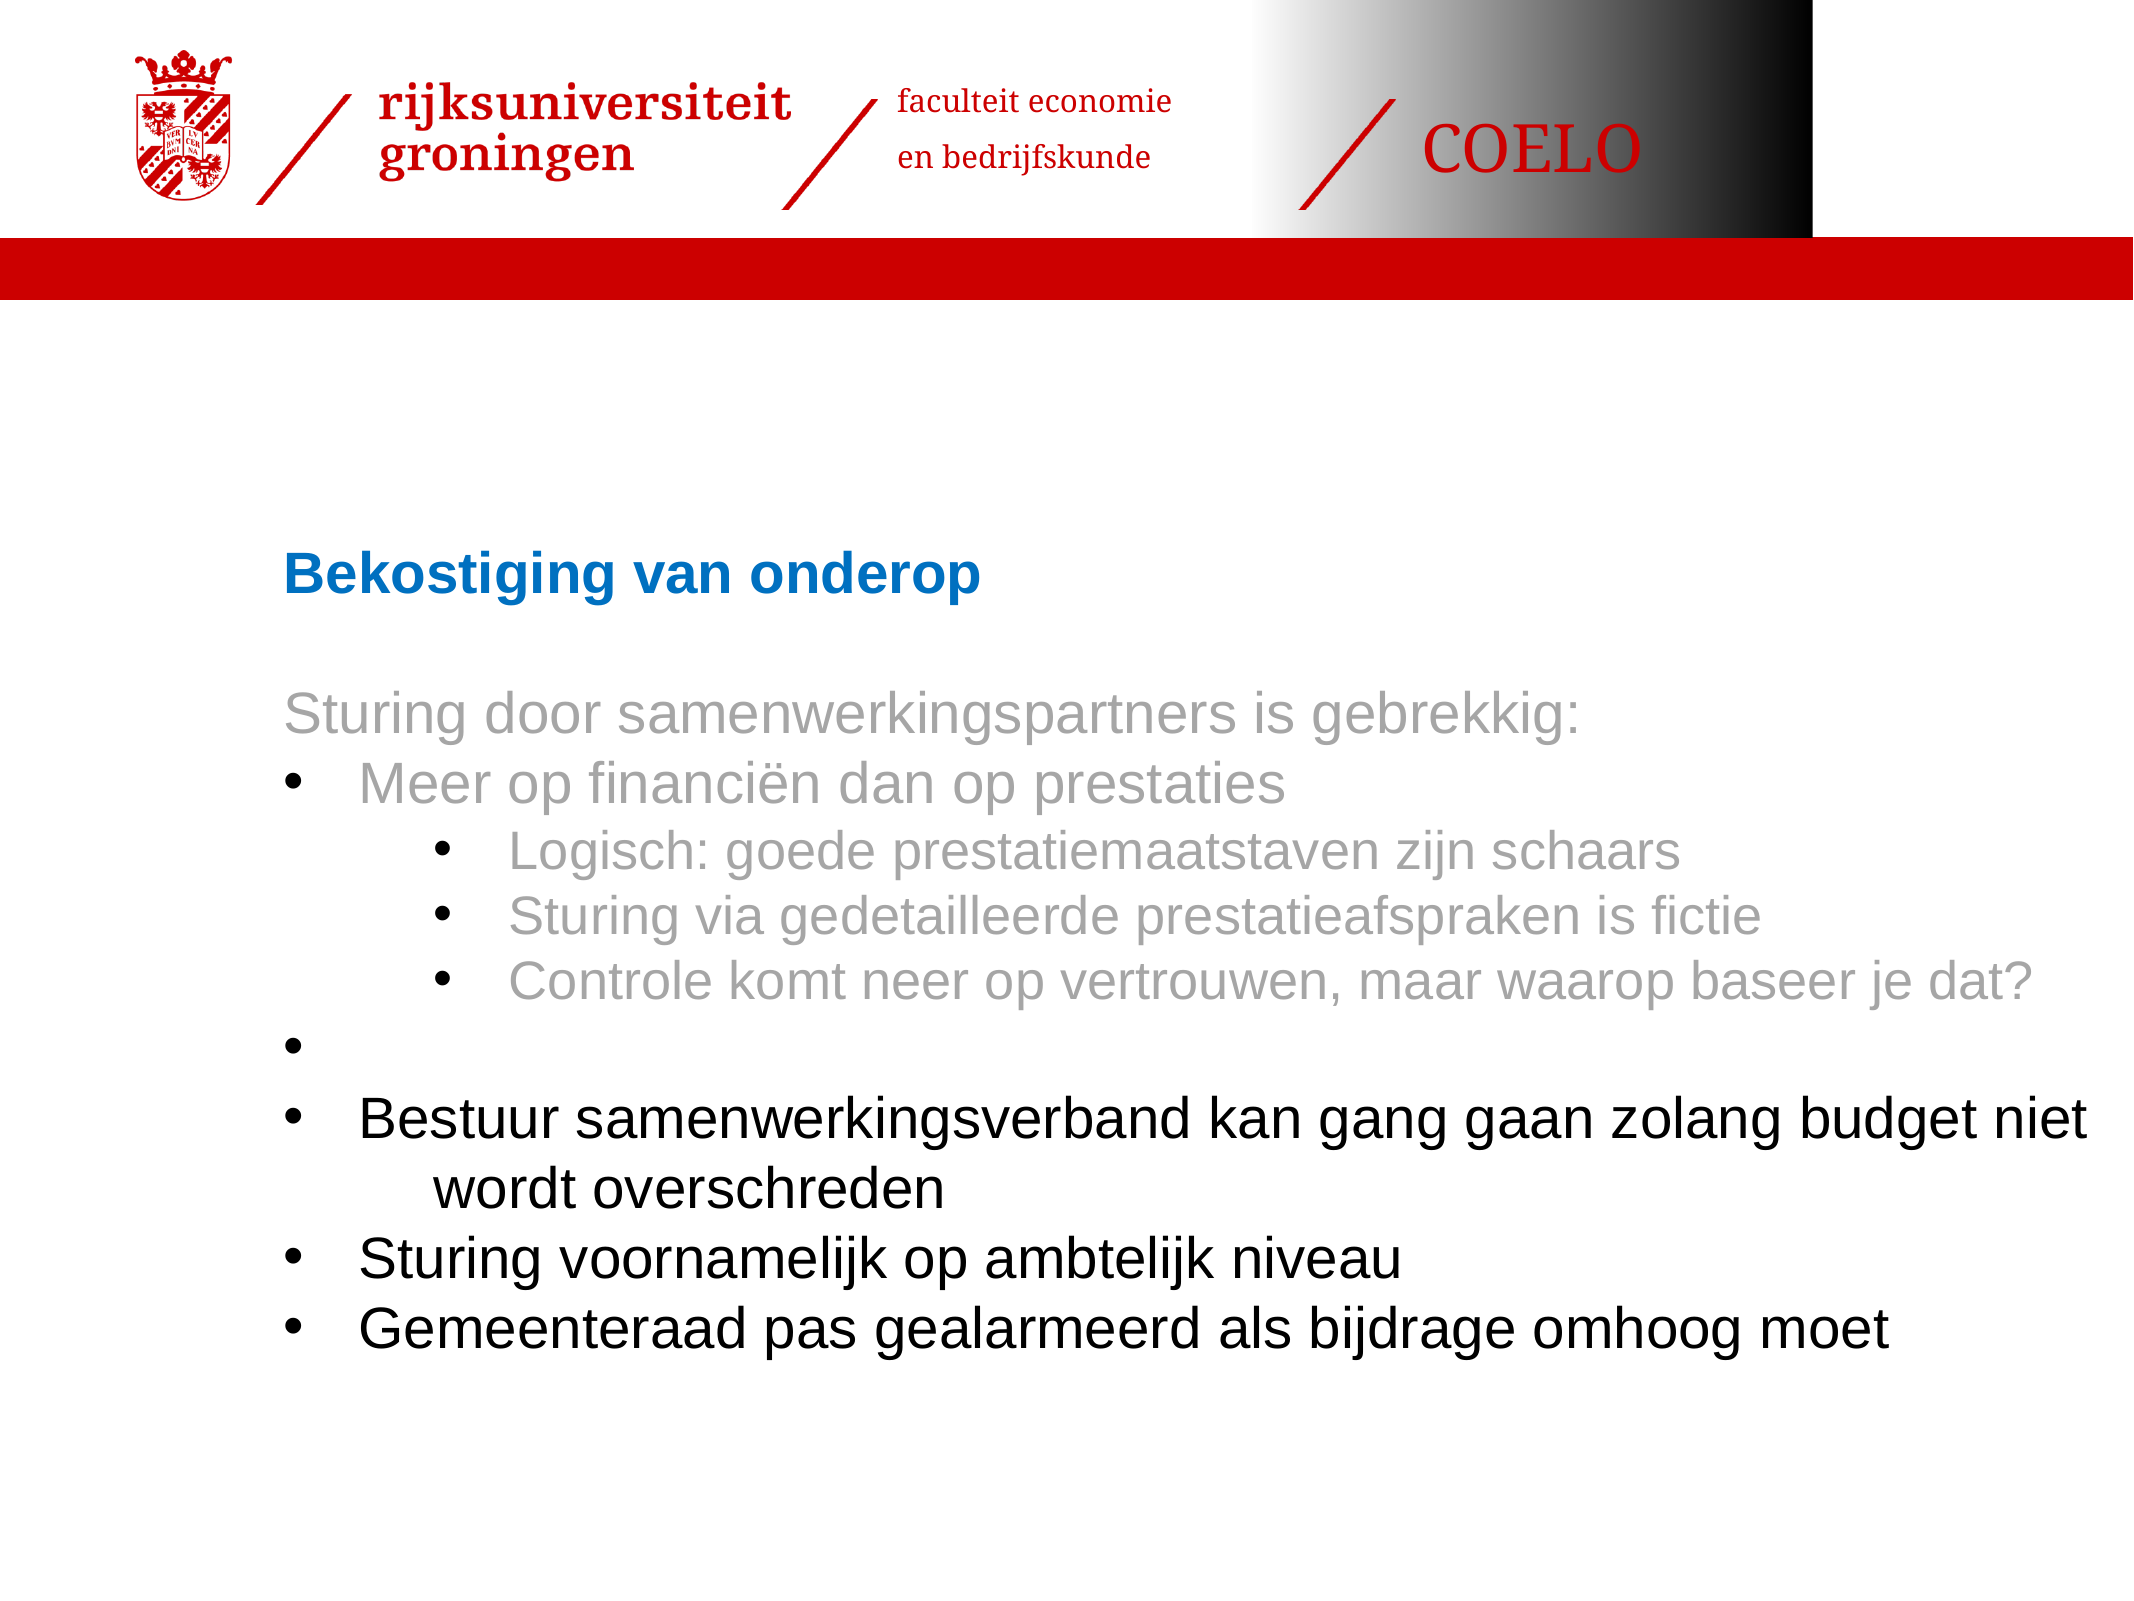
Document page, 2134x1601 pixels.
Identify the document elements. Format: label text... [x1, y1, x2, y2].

picture [135, 50, 878, 210]
picture [1298, 99, 1396, 210]
text_box Bekostiging van onderop Sturing door samenwerkingspartners is gebrekkig: Meer op financiën dan op prestaties Logisch: goede prestatiemaatstaven zijn schaars Sturing via gedetailleerde prestatieafspraken is fictie Controle komt neer op vertrouwen, maar waarop baseer je dat? Bestuur samenwerkingsverband kan gang gaan zolang budget niet wordt overschreden Sturing voornamelijk op ambtelijk niveau Gemeenteraad pas gealarmeerd als bijdrage omhoog moet [268, 528, 2134, 1392]
